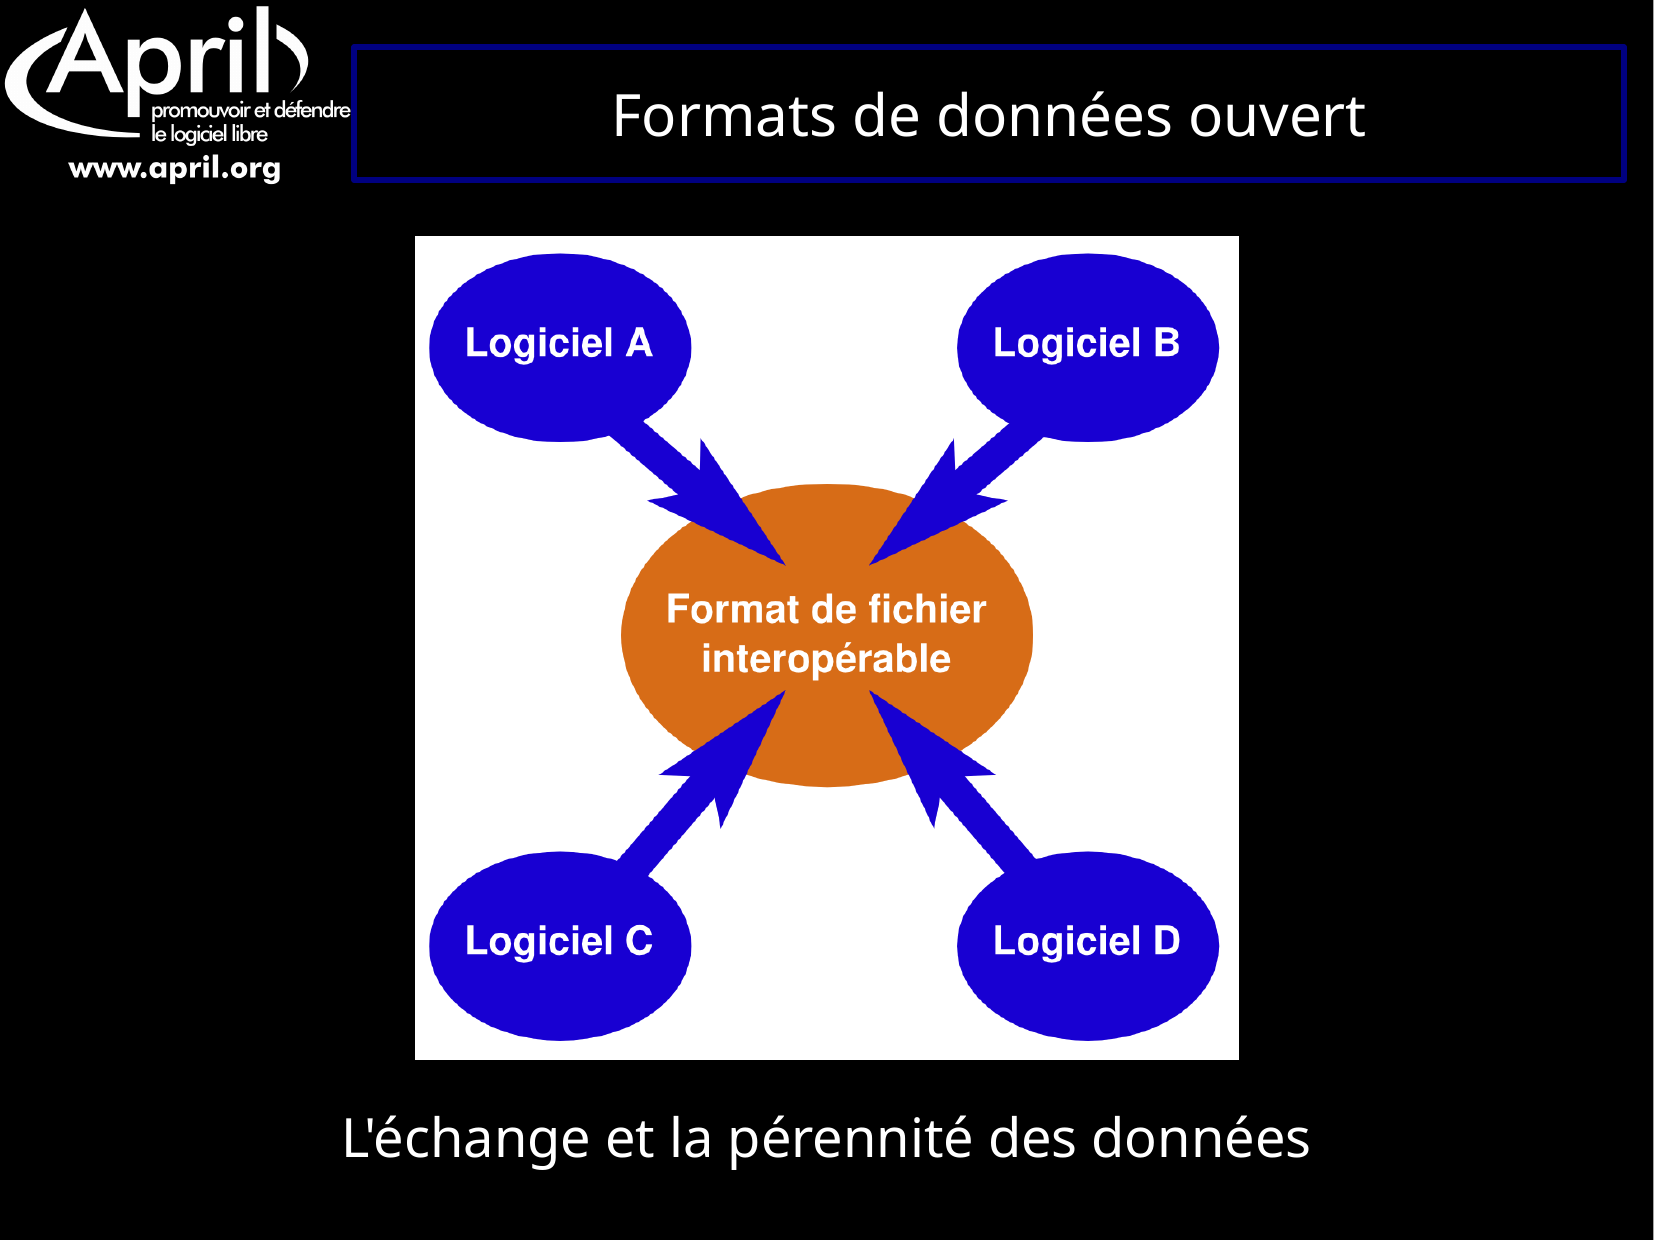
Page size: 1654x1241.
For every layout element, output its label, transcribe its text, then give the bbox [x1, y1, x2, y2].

title Formats de données ouvert [354, 47, 1625, 181]
text_box L'échange et la pérennité des données [191, 1092, 1462, 1171]
picture [0, 0, 355, 200]
picture [415, 236, 1239, 1060]
